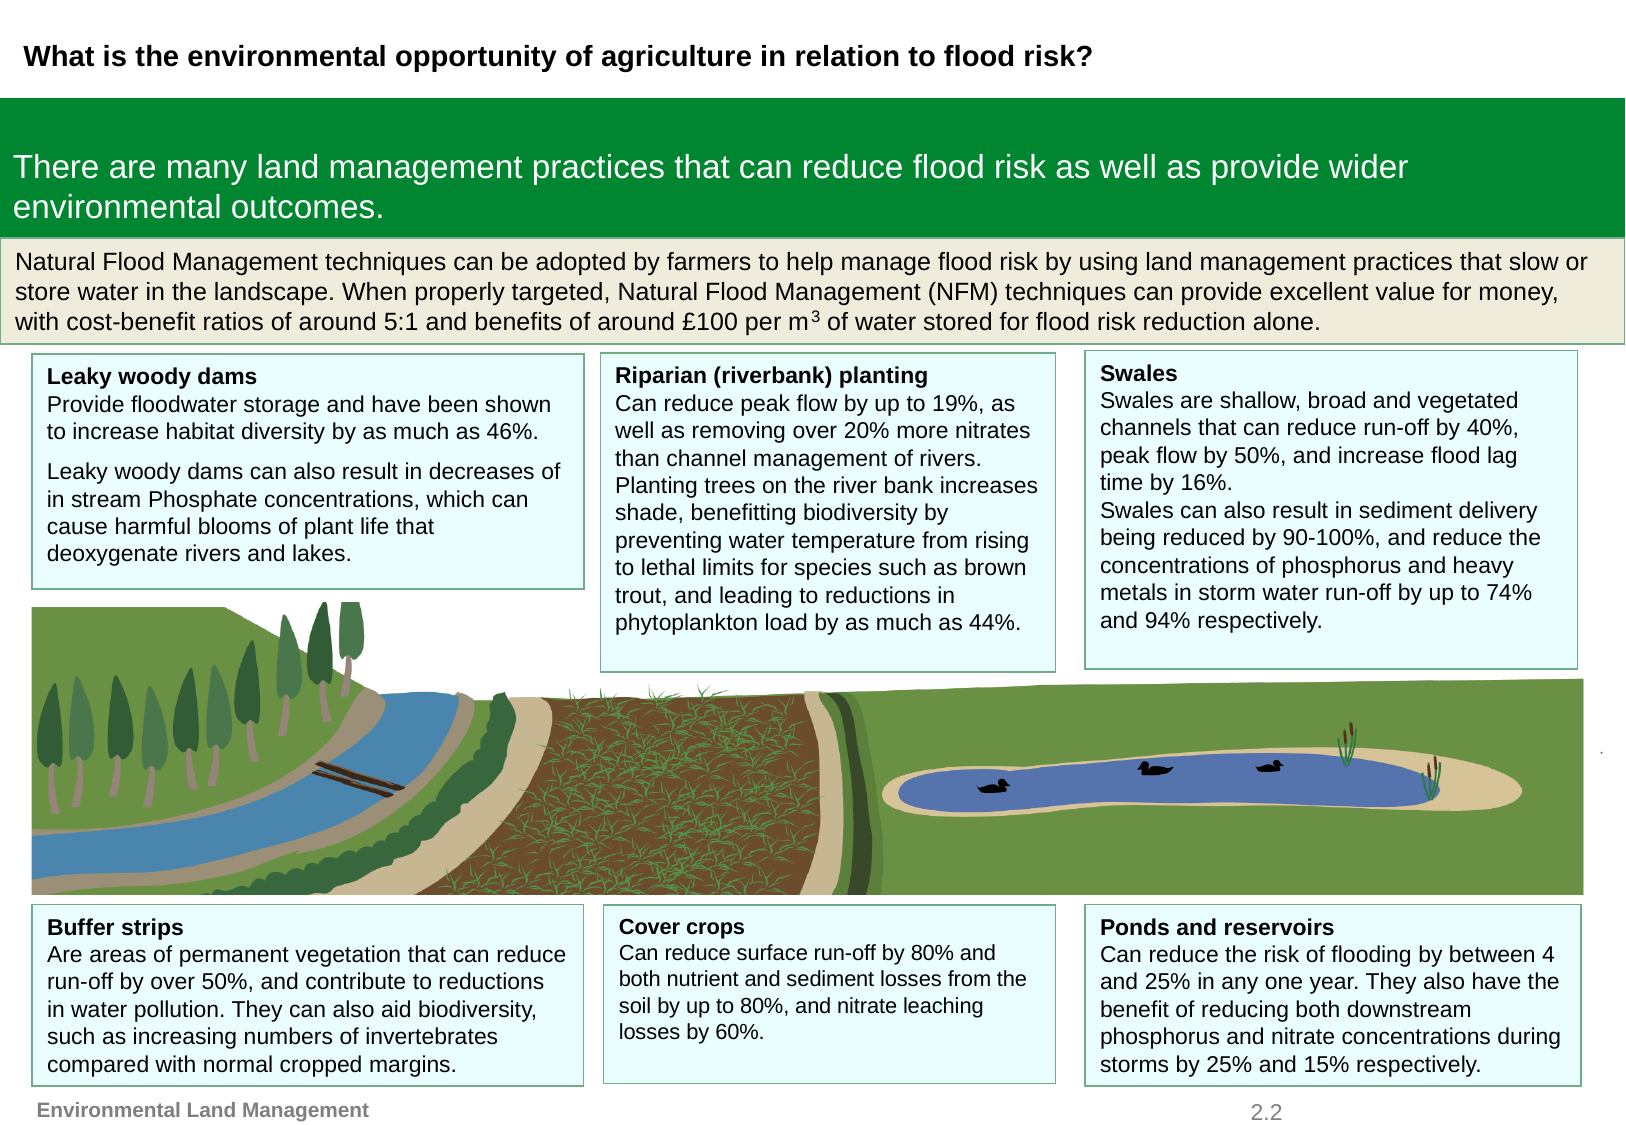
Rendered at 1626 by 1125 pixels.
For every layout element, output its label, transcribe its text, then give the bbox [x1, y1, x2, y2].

text_box Leaky woody dams Provide floodwater storage and have been shown to increase habitat diversity by as much as 46%. Leaky woody dams can also result in decreases of in stream Phosphate concentrations, which can cause harmful blooms of plant life that deoxygenate rivers and lakes. [31, 354, 585, 589]
text_box Riparian (riverbank) planting Can reduce peak flow by up to 19%, as well as removing over 20% more nitrates than channel management of rivers. Planting trees on the river bank increases shade, benefitting biodiversity by preventing water temperature from rising to lethal limits for species such as brown trout, and leading to reductions in phytoplankton load by as much as 44%. [600, 353, 1056, 602]
text_box 2.2 [1235, 1081, 1602, 1125]
text_box Ponds and reservoirs Can reduce the risk of flooding by between 4 and 25% in any one year. They also have the benefit of reducing both downstream phosphorus and nitrate concentrations during storms by 25% and 15% respectively. [1084, 904, 1582, 1087]
text_box Natural Flood Management techniques can be adopted by farmers to help manage flood risk by using land management practices that slow or store water in the landscape. When properly targeted, Natural Flood Management (NFM) techniques can provide excellent value for money, with cost-benefit ratios of around 5:1 and benefits of around £100 per m3 of water stored for flood risk reduction alone. [0, 238, 1625, 345]
text_box There are many land management practices that can reduce flood risk as well as provide wider environmental outcomes. [0, 98, 1625, 237]
text_box What is the environmental opportunity of agriculture in relation to flood risk? [0, 29, 1113, 98]
text_box Buffer strips Are areas of permanent vegetation that can reduce run-off by over 50%, and contribute to reductions in water pollution. They can also aid biodiversity, such as increasing numbers of invertebrates compared with normal cropped margins. [32, 904, 584, 1087]
text_box Swales Swales are shallow, broad and vegetated channels that can reduce run-off by 40%, peak flow by 50%, and increase flood lag time by 16%. Swales can also result in sediment delivery being reduced by 90-100%, and reduce the concentrations of phosphorus and heavy metals in storm water run-off by up to 74% and 94% respectively. [1084, 350, 1578, 602]
picture [31, 602, 1603, 895]
text_box Environmental Land Management [37, 1097, 375, 1122]
text_box Cover crops Can reduce surface run-off by 80% and both nutrient and sediment losses from the soil by up to 80%, and nitrate leaching losses by 60%. [603, 905, 1056, 1084]
